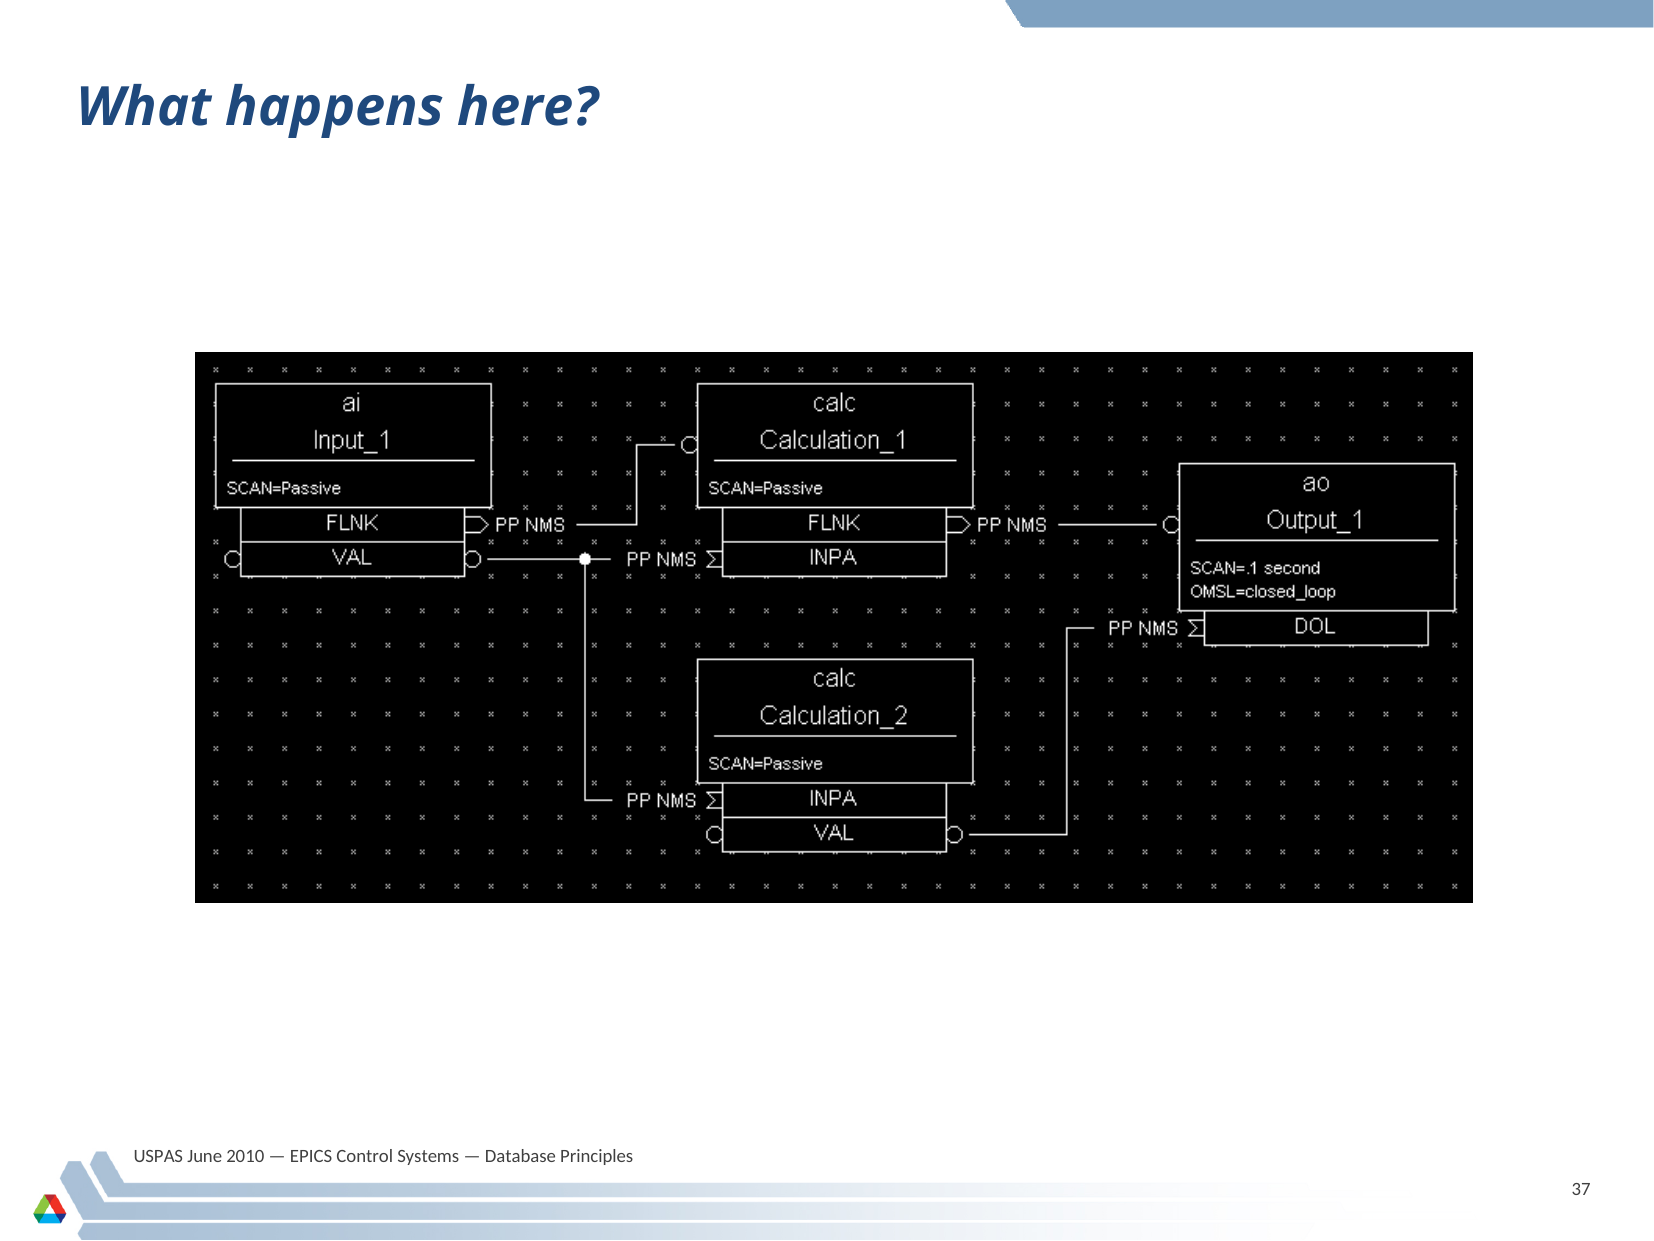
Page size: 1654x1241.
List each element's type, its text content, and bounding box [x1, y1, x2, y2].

picture [195, 352, 1473, 903]
picture [0, 1143, 1654, 1240]
picture [0, 0, 1654, 29]
title What happens here? [61, 59, 1500, 138]
